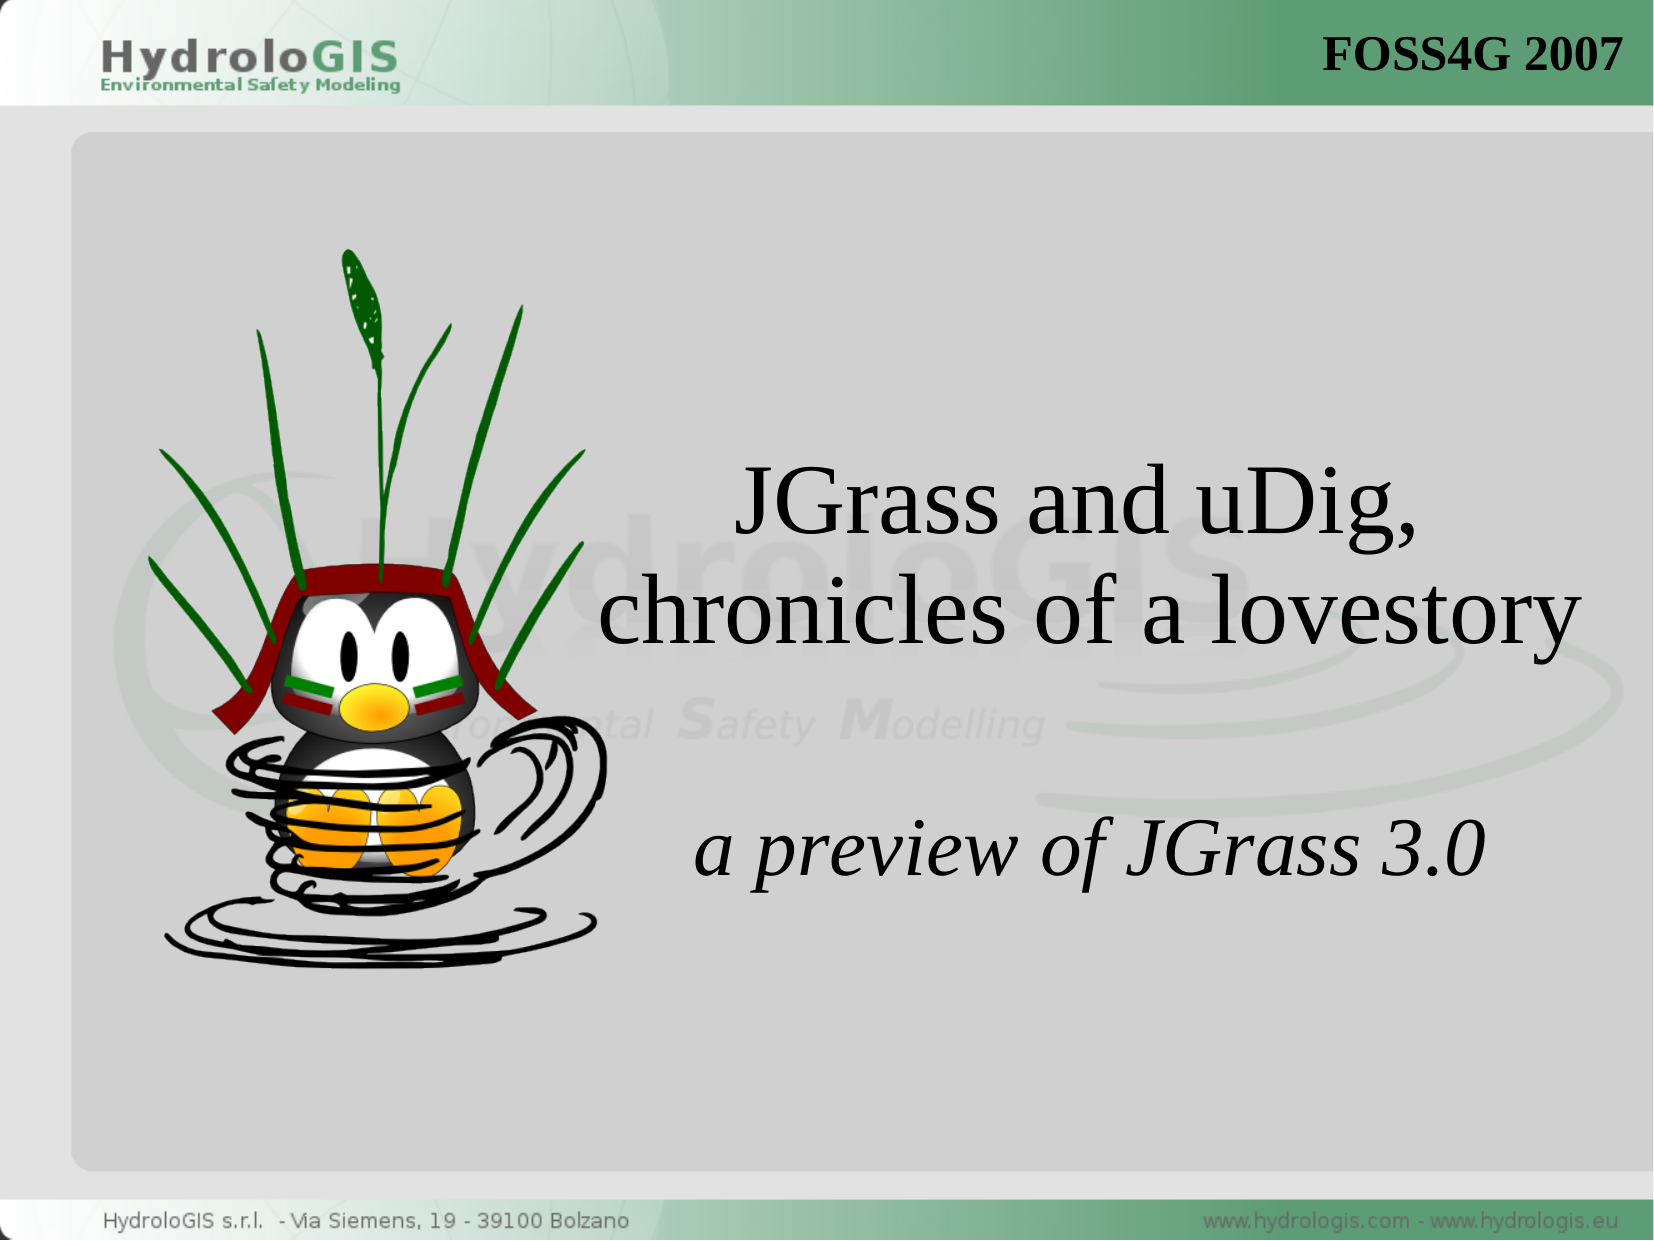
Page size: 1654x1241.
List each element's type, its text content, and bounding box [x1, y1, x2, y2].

text_box JGrass and uDig, chronicles of a lovestory a preview of JGrass 3.0 [749, 445, 1654, 904]
picture [0, 0, 1654, 1240]
